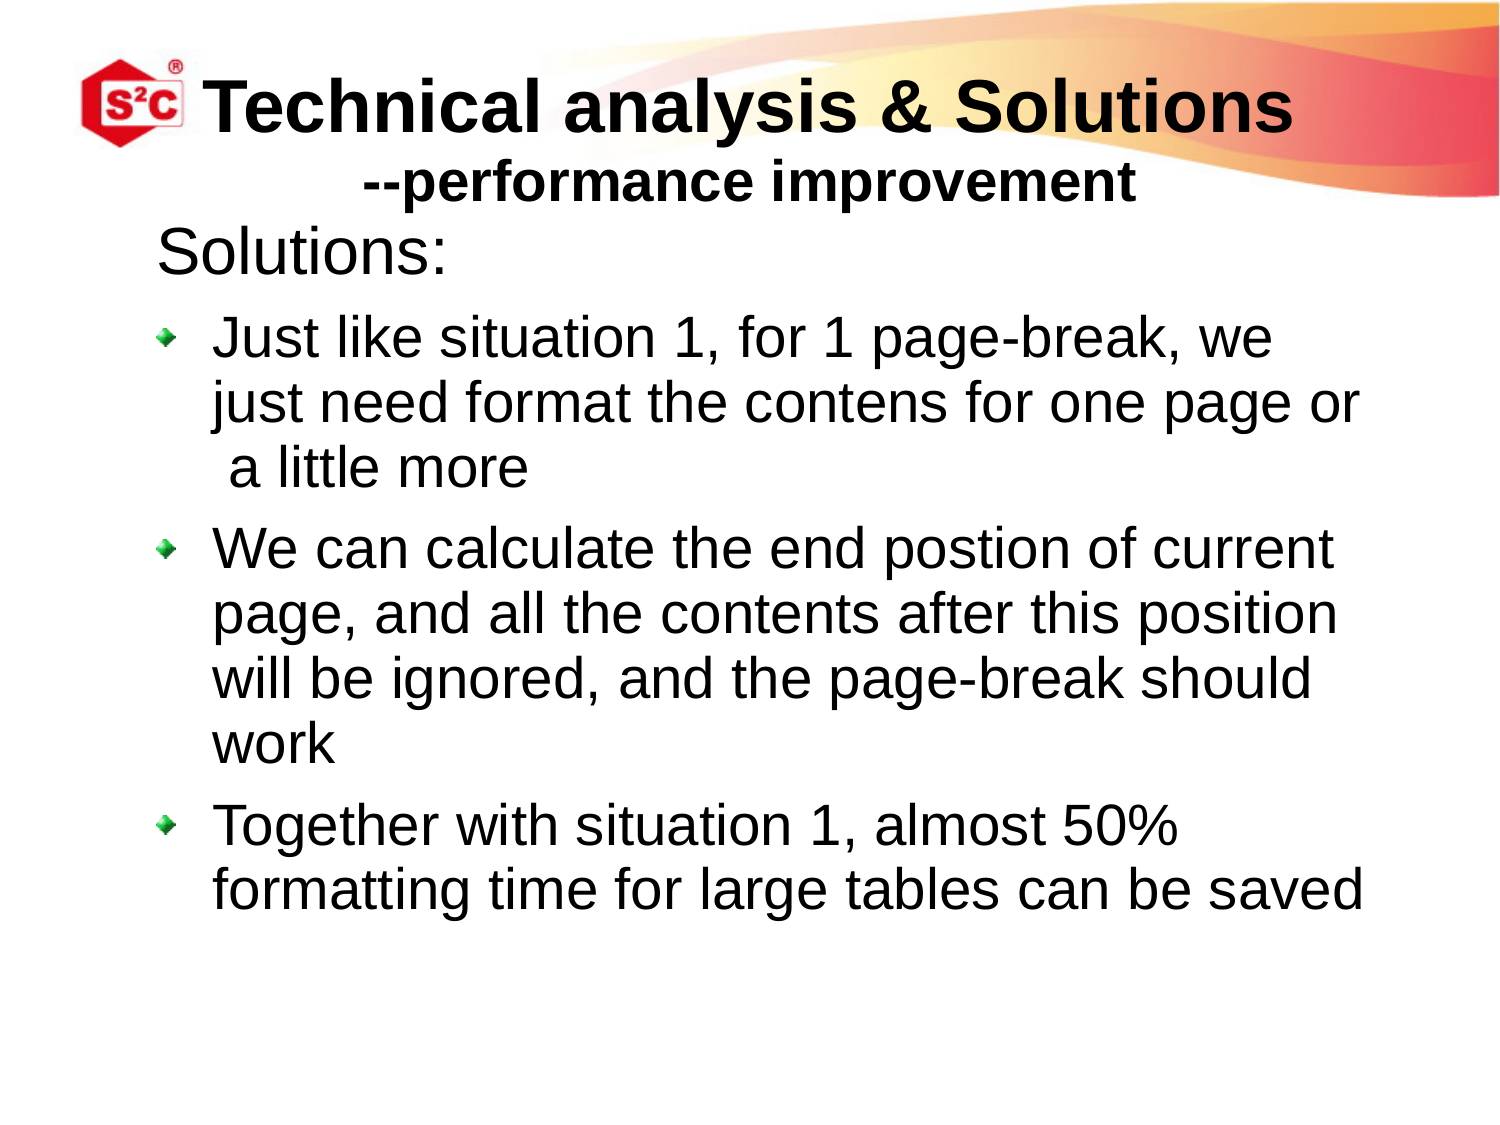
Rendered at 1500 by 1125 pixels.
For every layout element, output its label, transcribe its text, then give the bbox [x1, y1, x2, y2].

title Technical analysis & Solutions --performance improvement [75, 44, 1425, 233]
list Solutions: Just like situation 1, for 1 page-break, we just need format the contens for one page or a little more We can calculate the end postion of current page, and all the contents after this position will be ignored, and the page-break should work Together with situation 1, almost 50% formatting time for large tables can be saved [141, 206, 1382, 945]
picture [0, 0, 1500, 1125]
